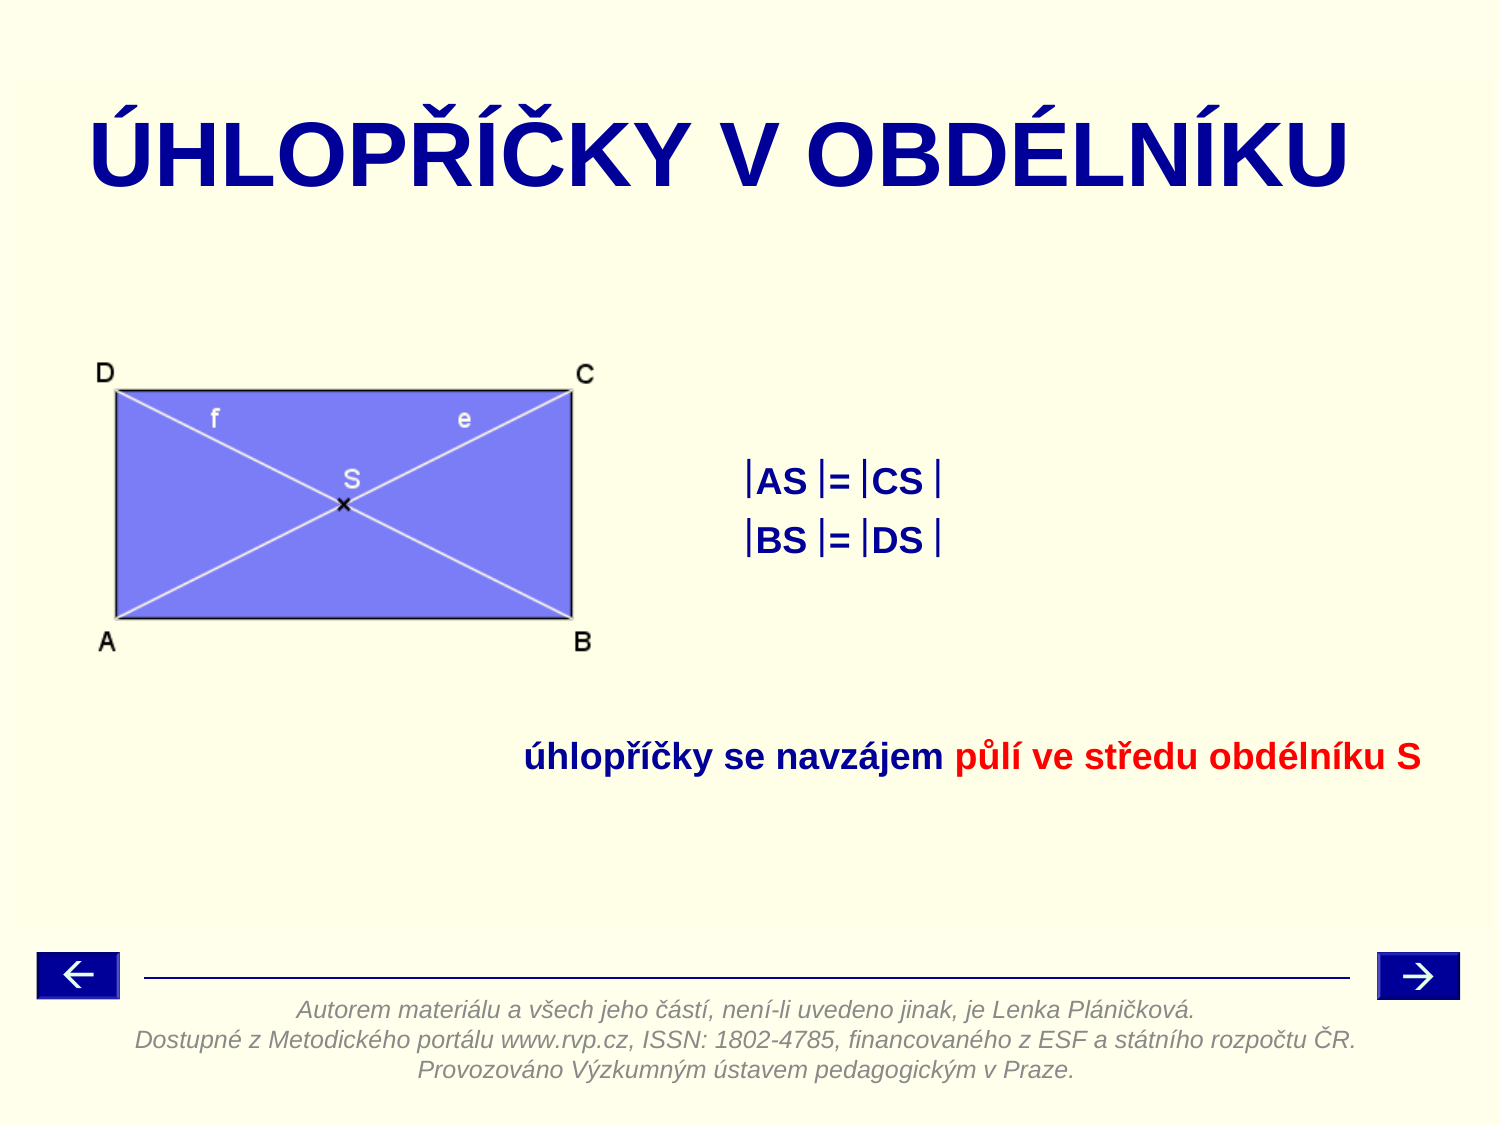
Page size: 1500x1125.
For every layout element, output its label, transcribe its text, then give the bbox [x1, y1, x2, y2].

text_box  [1381, 956, 1457, 996]
text_box BS = DS  [730, 508, 1369, 569]
text_box  [40, 956, 116, 996]
text_box AS = CS  [730, 449, 1310, 510]
title ÚHLOPŘÍČKY V OBDÉLNÍKU [73, 55, 1424, 244]
picture [17, 80, 1494, 928]
text_box úhlopříčky se navzájem půlí ve středu obdélníku S [508, 724, 1460, 786]
text_box Autorem materiálu a všech jeho částí, není-li uvedeno jinak, je Lenka Pláničková. Dostupné z Metodického portálu www.rvp.cz, ISSN: 1802-4785, financovaného z ESF a státního rozpočtu ČR. Provozováno Výzkumným ústavem pedagogickým v Praze. [40, 997, 1454, 1080]
